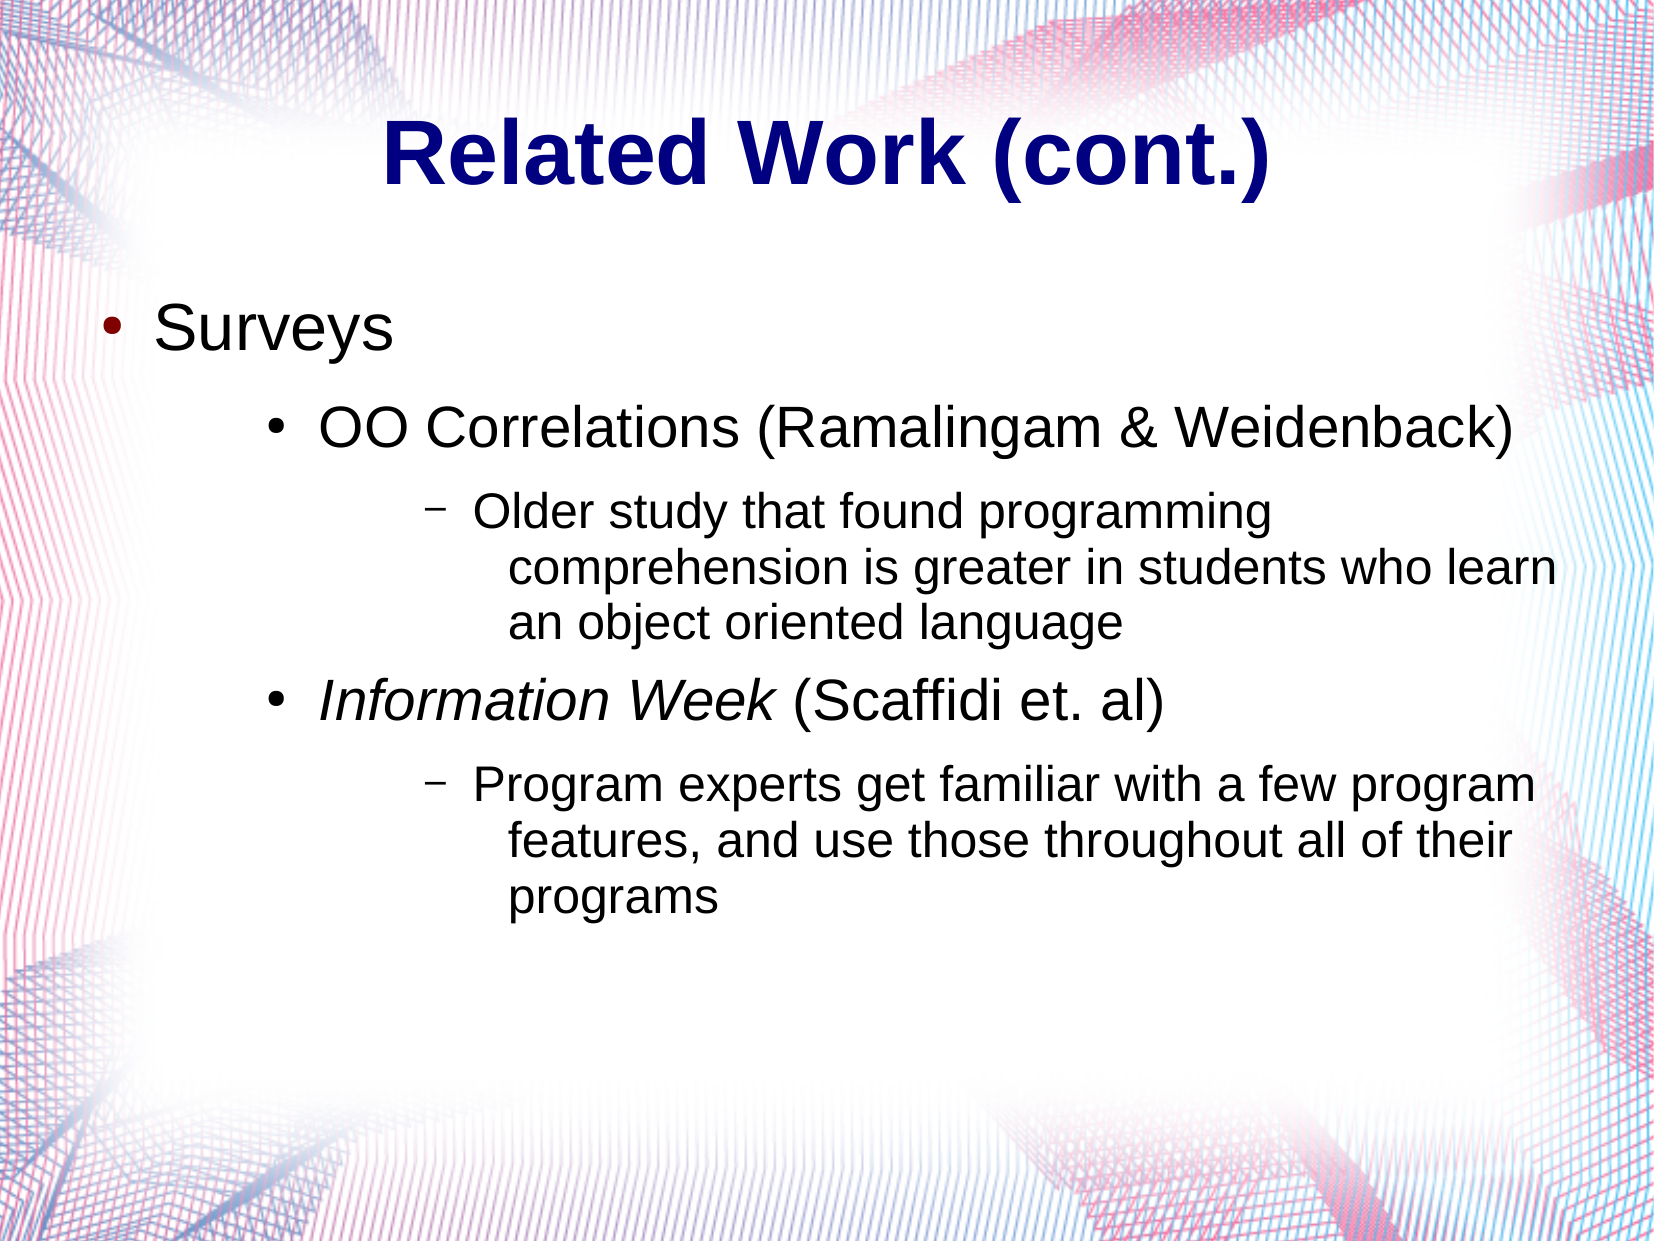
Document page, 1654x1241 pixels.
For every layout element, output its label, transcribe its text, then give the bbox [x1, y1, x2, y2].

list Surveys OO Correlations (Ramalingam & Weidenback) Older study that found programming comprehension is greater in students who learn an object oriented language Information Week (Scaffidi et. al) Program experts get familiar with a few program features, and use those throughout all of their programs [82, 290, 1571, 1094]
picture [0, 0, 1654, 1241]
title Related Work (cont.) [82, 56, 1571, 250]
